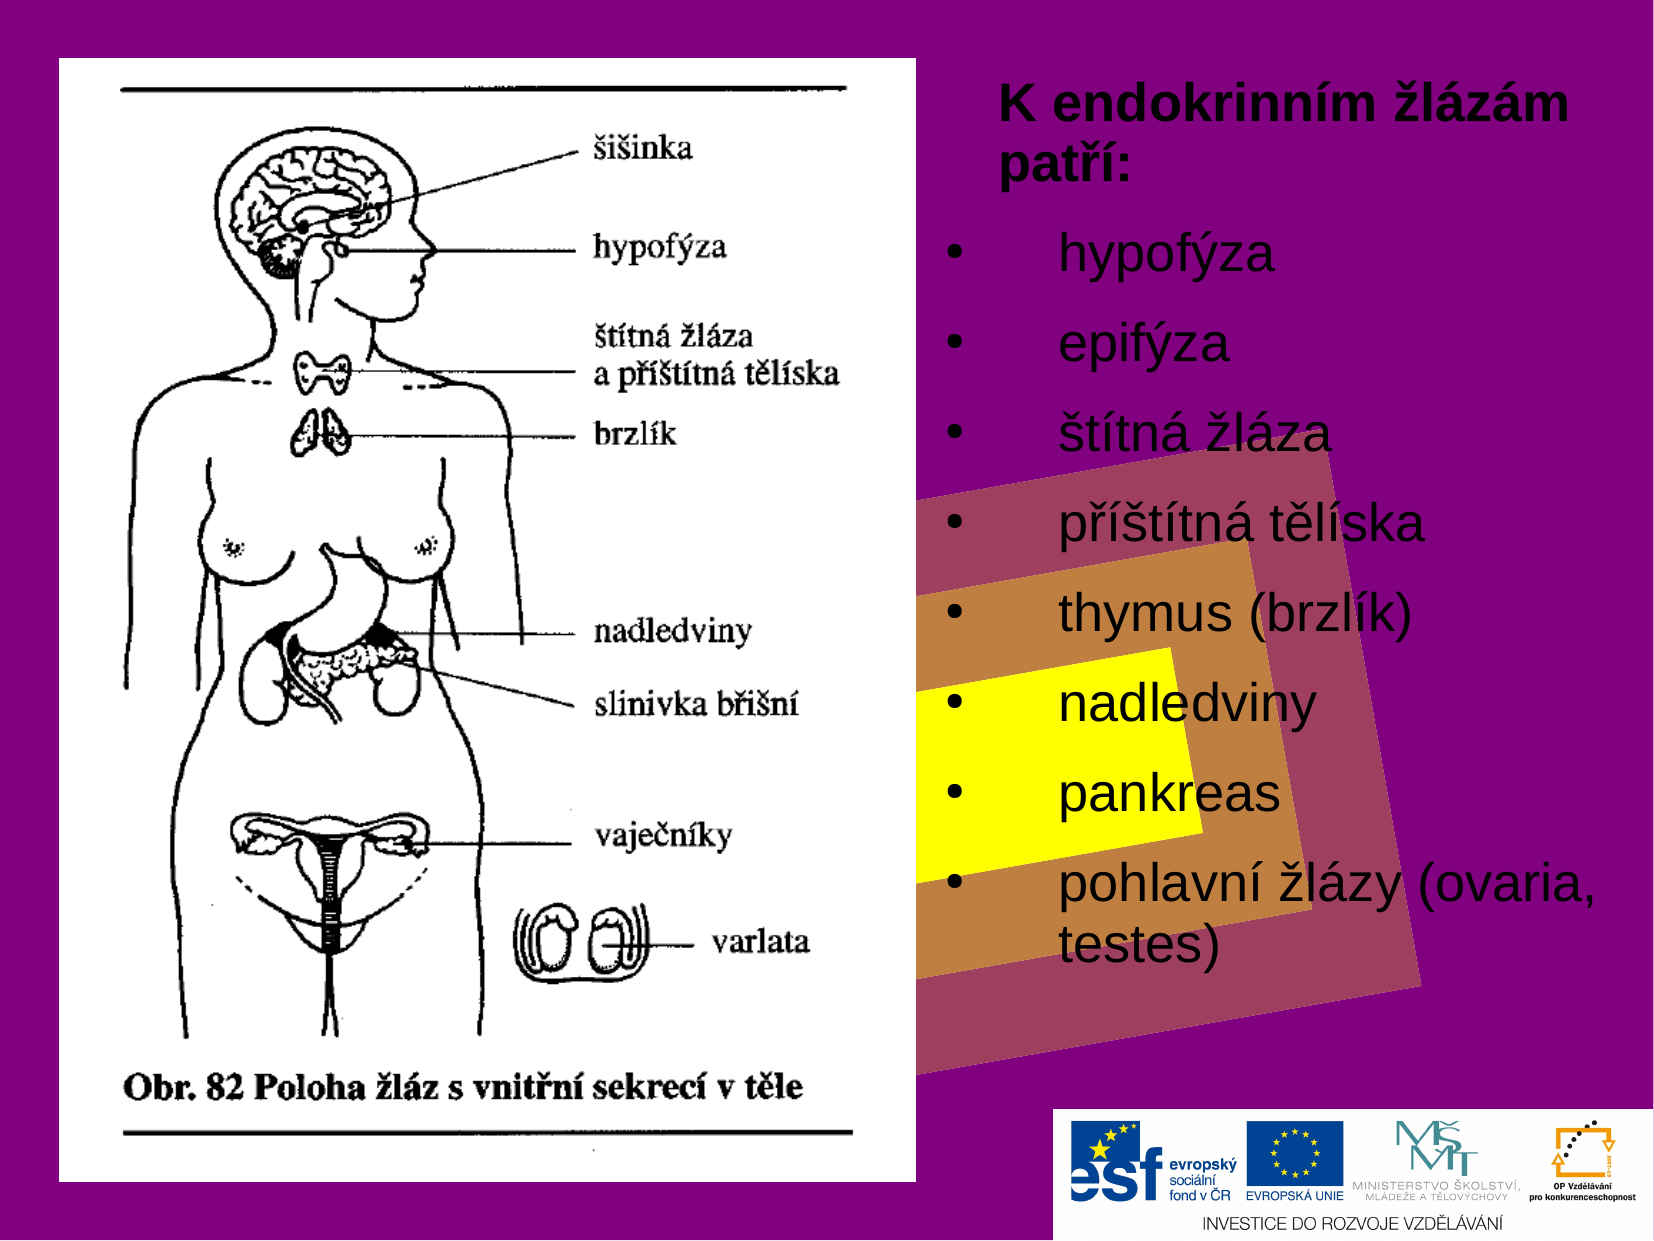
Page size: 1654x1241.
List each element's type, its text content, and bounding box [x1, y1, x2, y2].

picture [1053, 1109, 1654, 1241]
list K endokrinním žlázám patří: hypofýza epifýza štítná žláza příštítná tělíska thymus (brzlík) nadledviny pankreas pohlavní žlázy (ovaria, testes) [927, 72, 1654, 1082]
picture [59, 58, 916, 1182]
